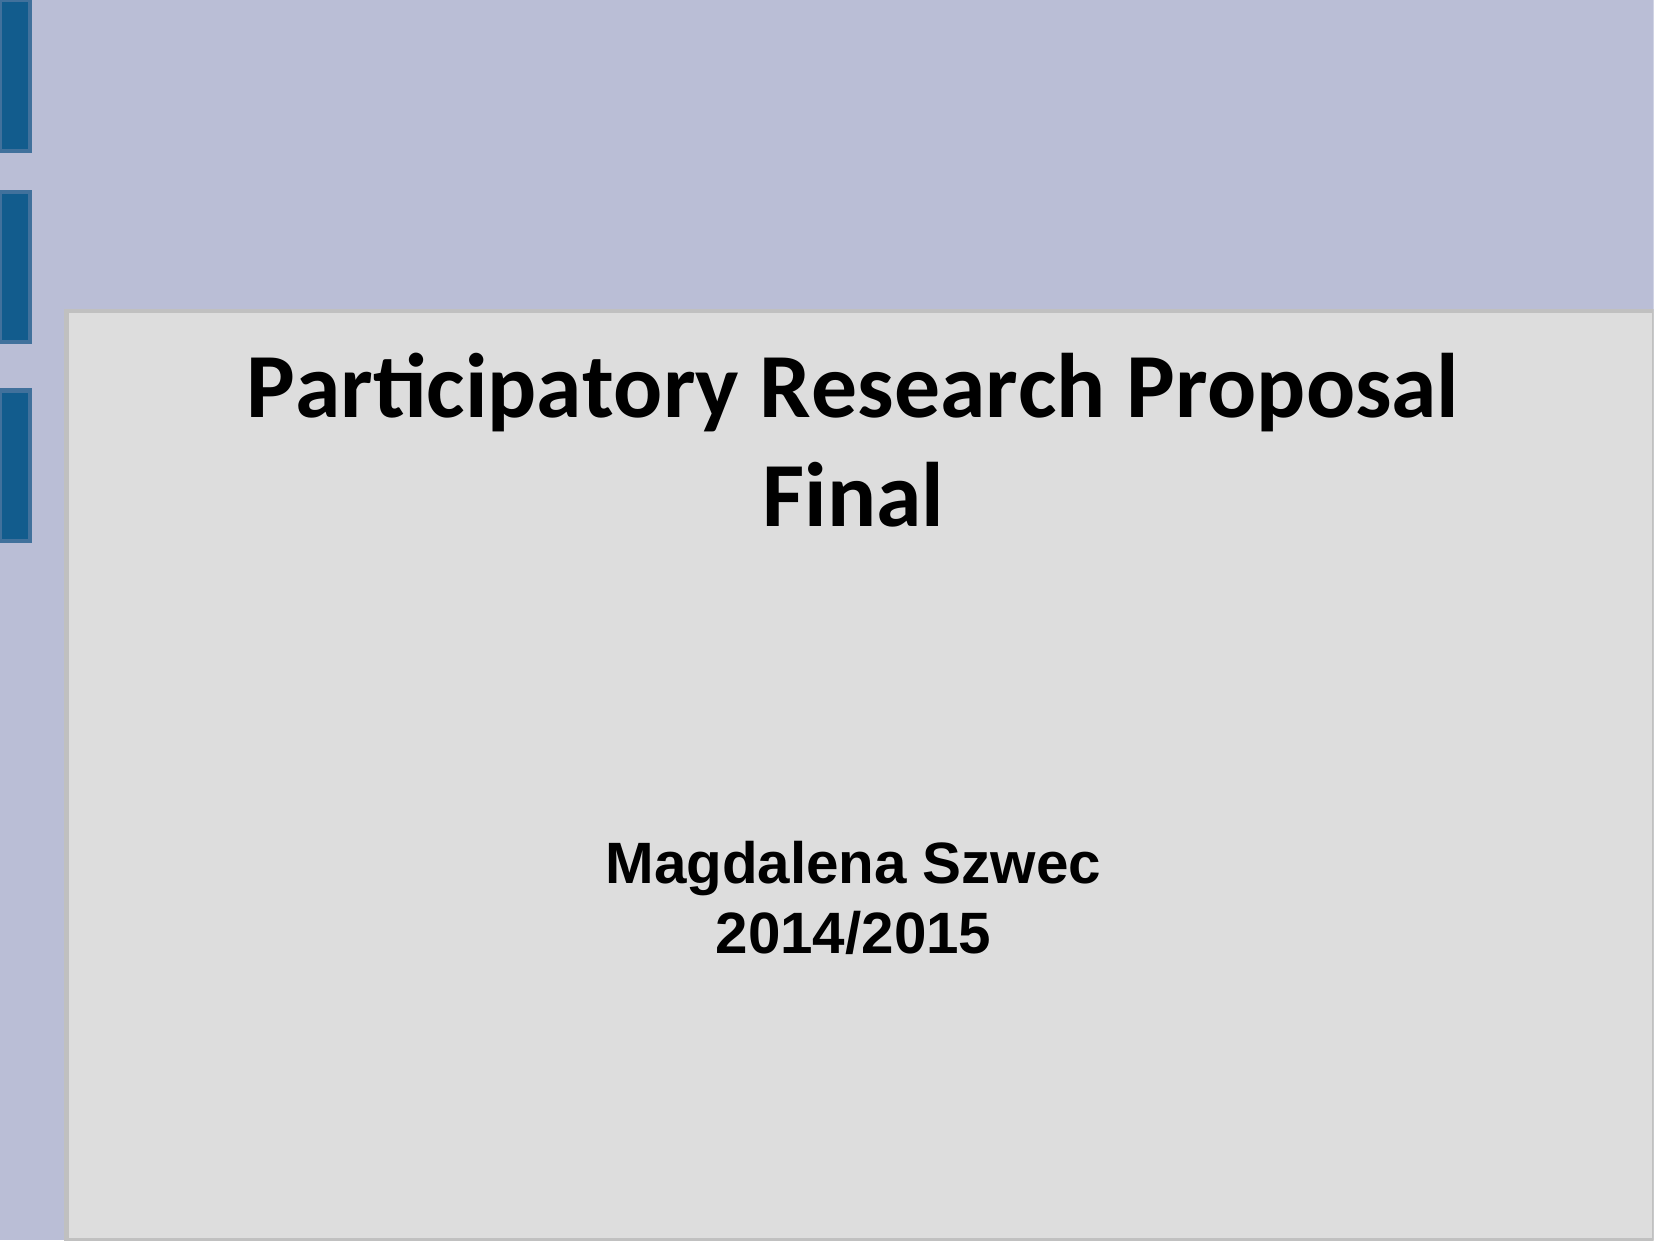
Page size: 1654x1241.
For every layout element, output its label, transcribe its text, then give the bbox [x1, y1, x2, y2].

list Participatory Research Proposal Final Magdalena Szwec 2014/2015 [147, 215, 1560, 1063]
